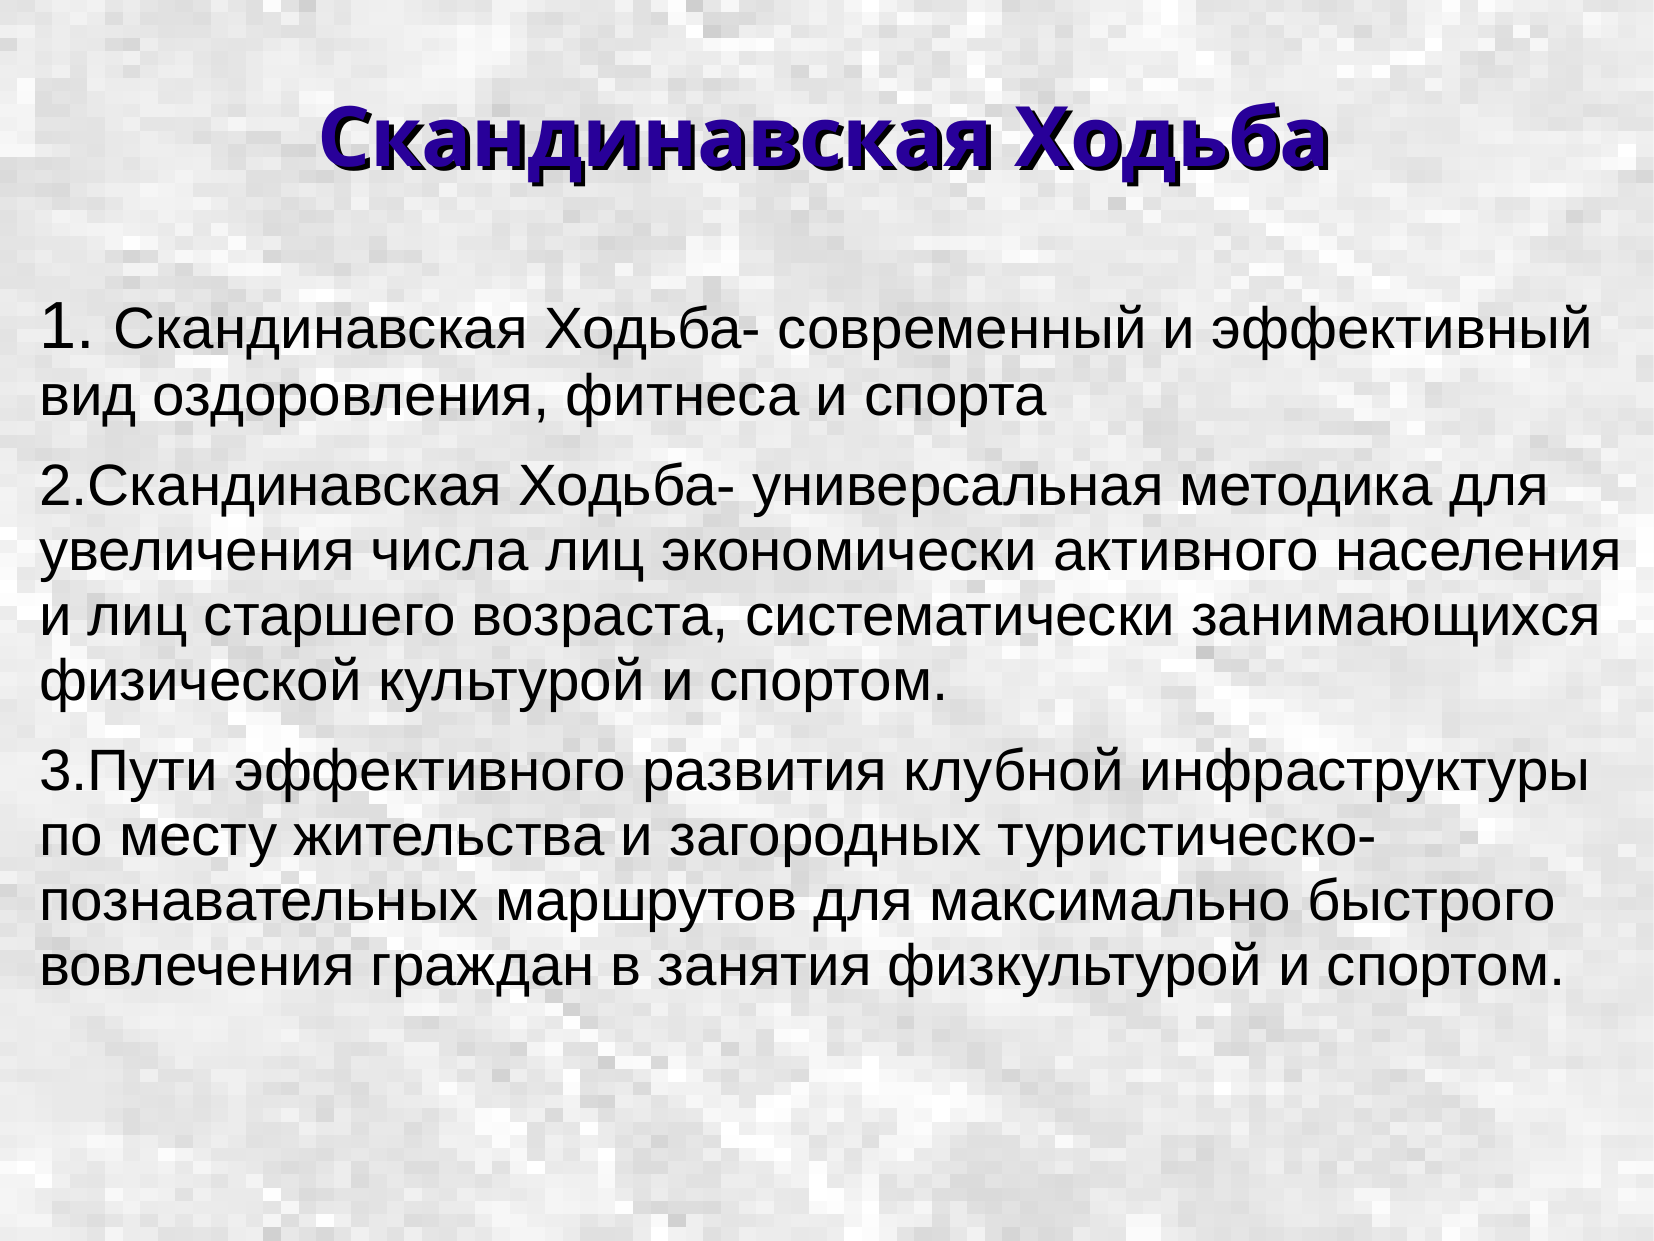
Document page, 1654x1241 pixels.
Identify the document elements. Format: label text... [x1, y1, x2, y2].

text_box Скандинавская Ходьба- современный и эффективный вид оздоровления, фитнеса и спорта Скандинавская Ходьба- универсальная методика для увеличения числа лиц экономически активного населения и лиц старшего возраста, систематически занимающихся физической культурой и спортом. Пути эффективного развития клубной инфраструктуры по месту жительства и загородных туристическо-познавательных маршрутов для максимально быстрого вовлечения граждан в занятия физкультурой и спортом. [24, 81, 1654, 1093]
title Скандинавская Ходьба [118, 29, 1531, 237]
